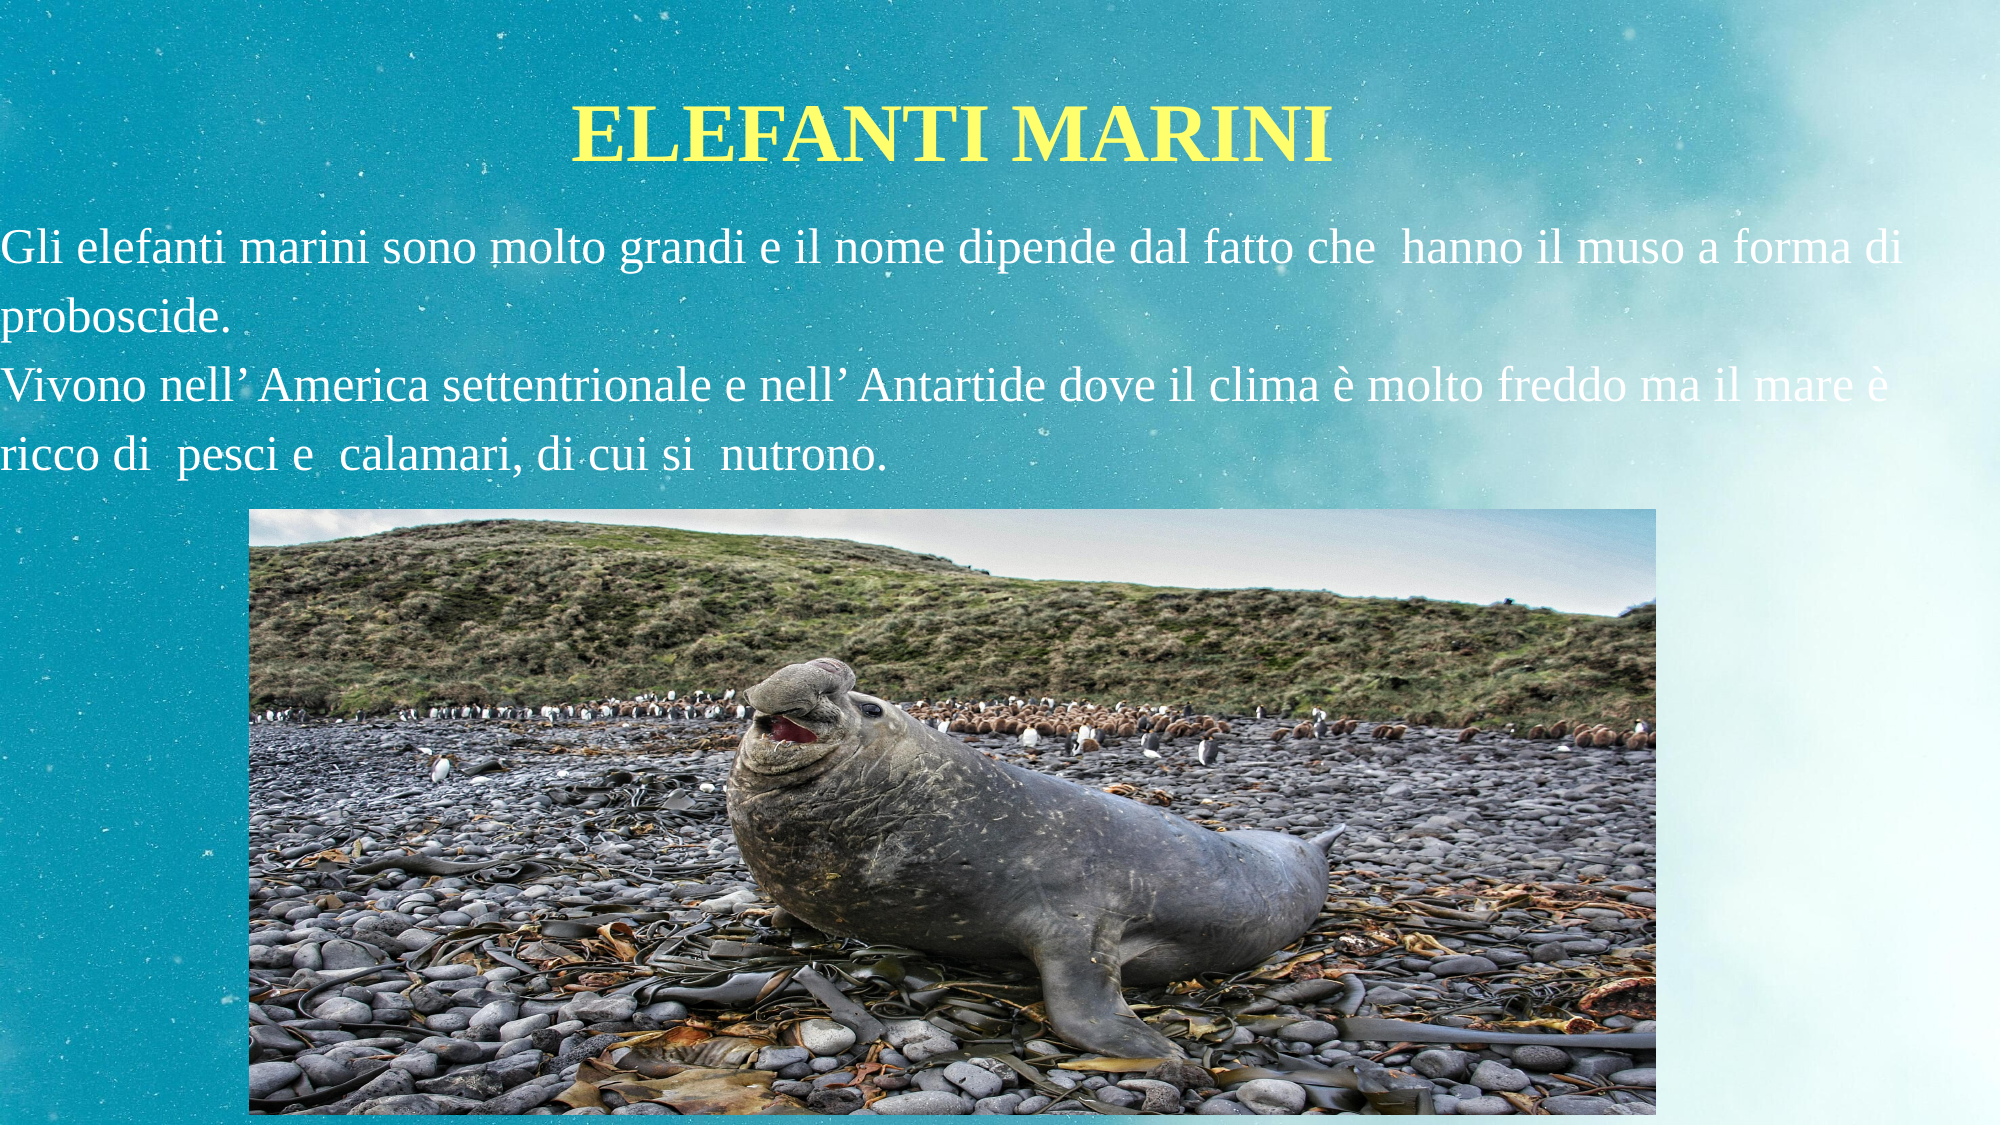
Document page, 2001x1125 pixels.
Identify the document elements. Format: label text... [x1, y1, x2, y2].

picture [249, 510, 1656, 1115]
subtitle Gli elefanti marini sono molto grandi e il nome dipende dal fatto che hanno il muso a forma di proboscide. Vivono nell’ America settentrionale e nell’ Antartide dove il clima è molto freddo ma il mare è ricco di pesci e calamari, di cui si nutrono. [0, 204, 1973, 499]
title ELEFANTI MARINI [147, 40, 1863, 204]
